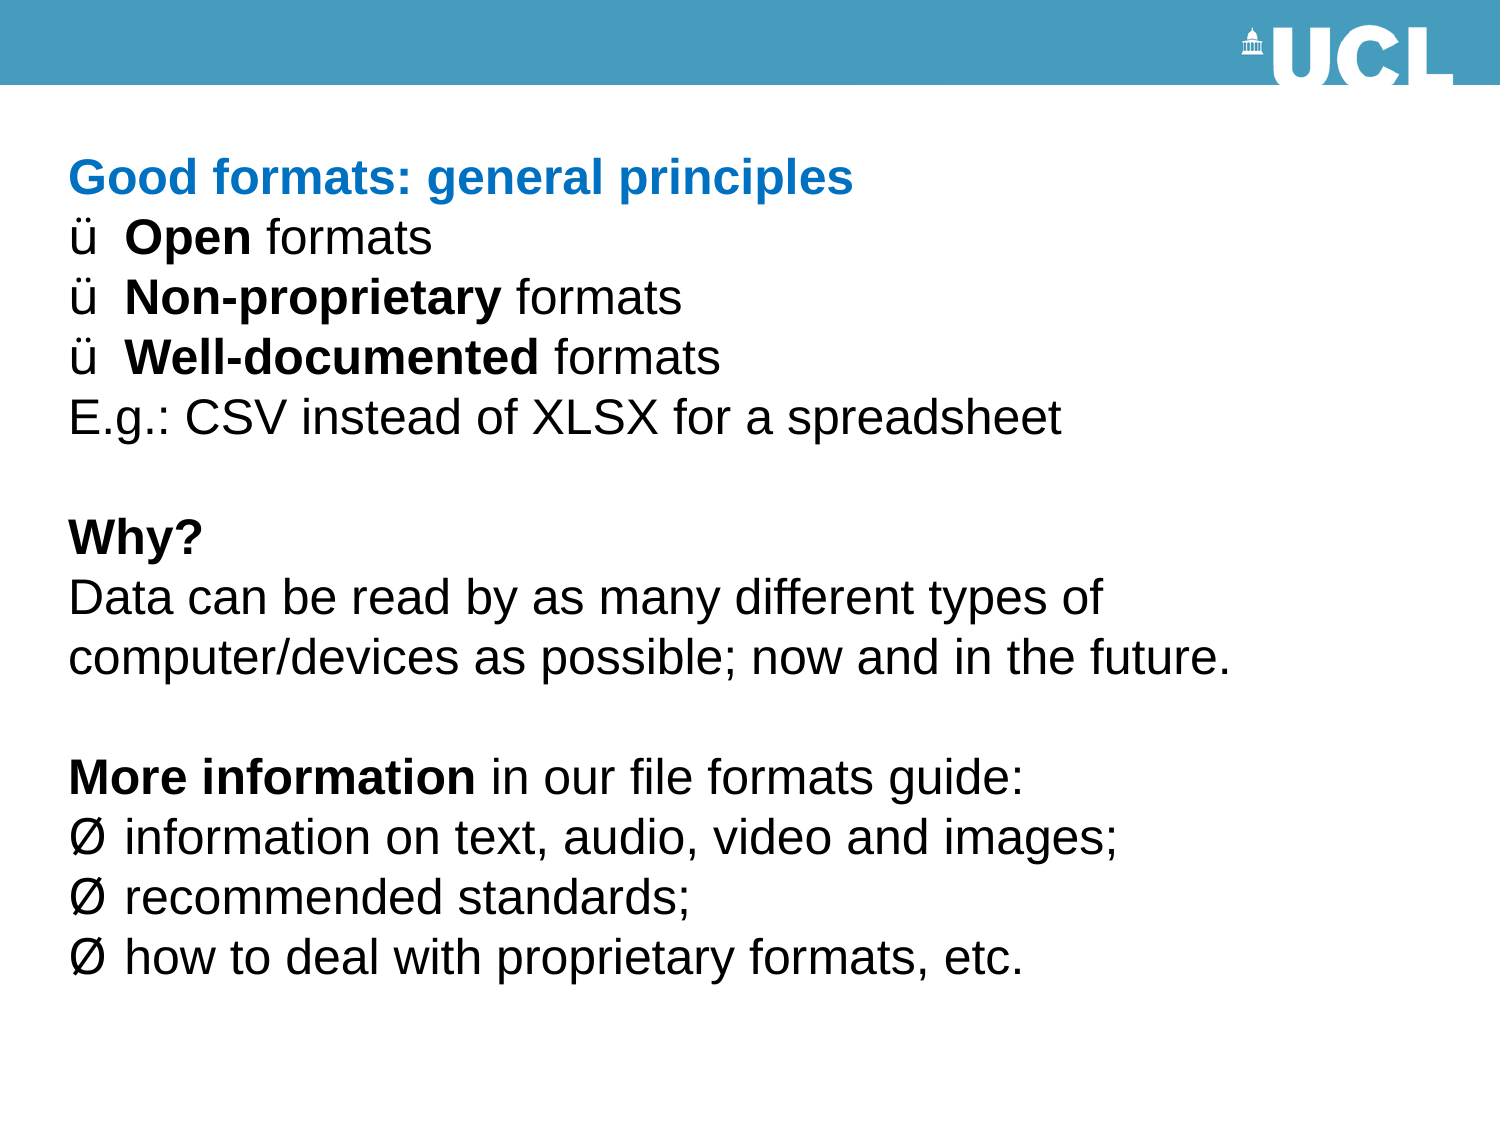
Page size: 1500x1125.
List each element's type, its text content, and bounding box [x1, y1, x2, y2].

text_box Good formats: general principles Open formats Non-proprietary formats Well-documented formats E.g.: CSV instead of XLSX for a spreadsheet Why? Data can be read by as many different types of computer/devices as possible; now and in the future. More information in our file formats guide: information on text, audio, video and images; recommended standards; how to deal with proprietary formats, etc. [53, 137, 1400, 992]
